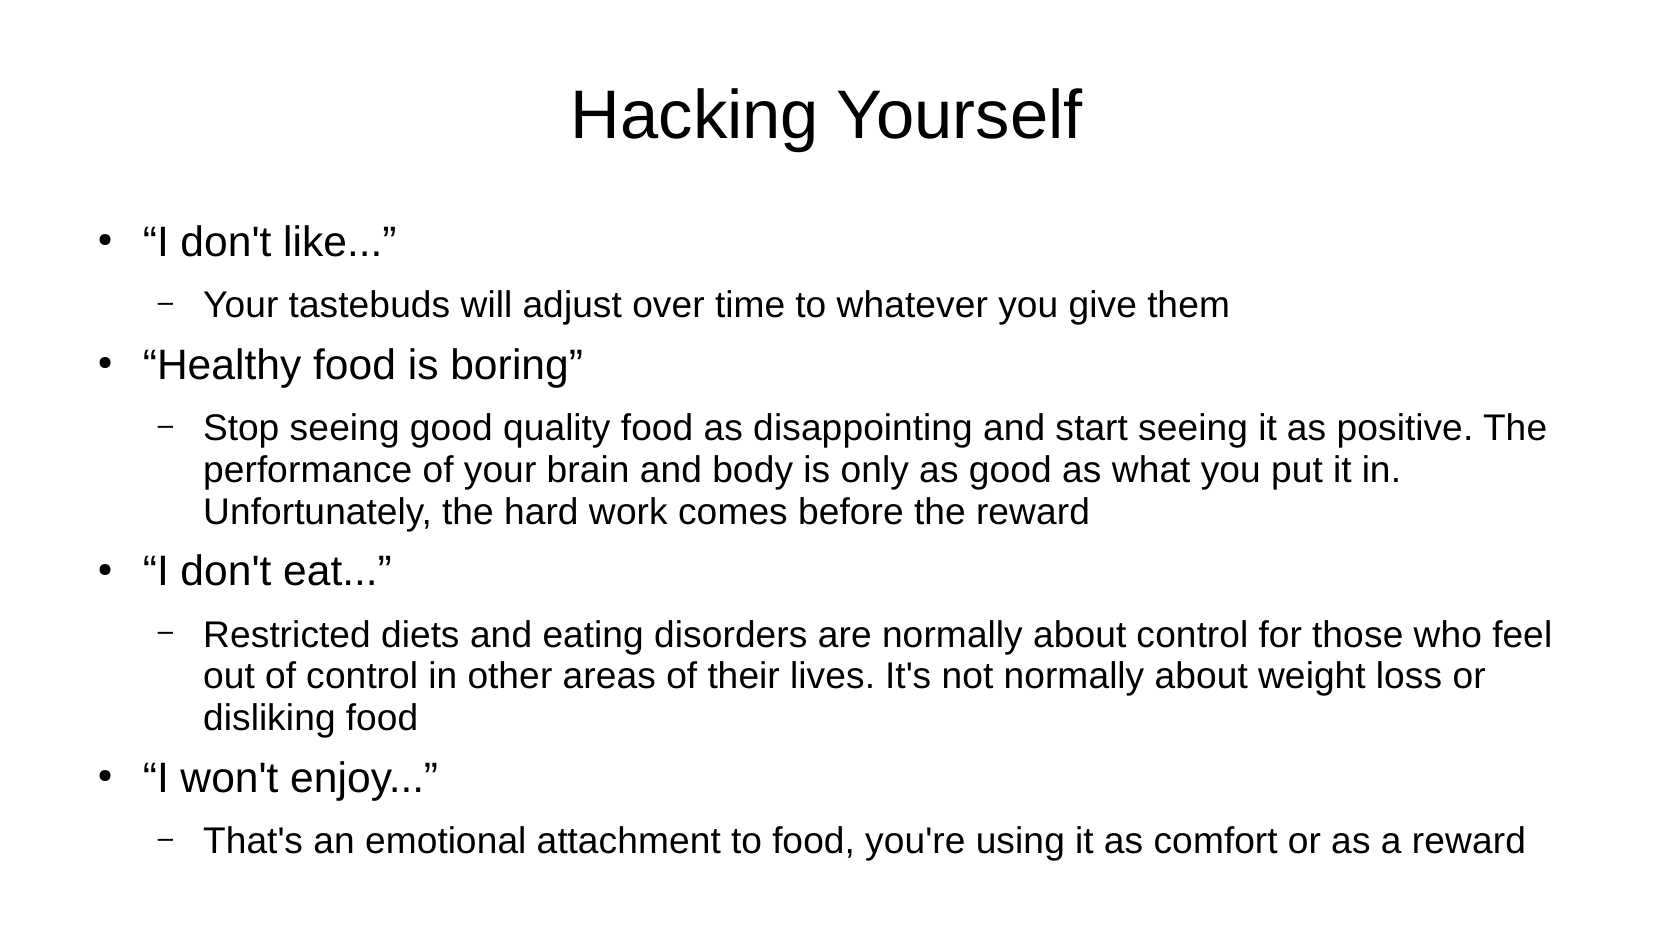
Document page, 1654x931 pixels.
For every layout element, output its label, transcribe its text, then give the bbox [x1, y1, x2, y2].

list “I don't like...” Your tastebuds will adjust over time to whatever you give them “Healthy food is boring” Stop seeing good quality food as disappointing and start seeing it as positive. The performance of your brain and body is only as good as what you put it in. Unfortunately, the hard work comes before the reward “I don't eat...” Restricted diets and eating disorders are normally about control for those who feel out of control in other areas of their lives. It's not normally about weight loss or disliking food “I won't enjoy...” That's an emotional attachment to food, you're using it as comfort or as a reward [82, 217, 1571, 863]
title Hacking Yourself [82, 37, 1571, 193]
